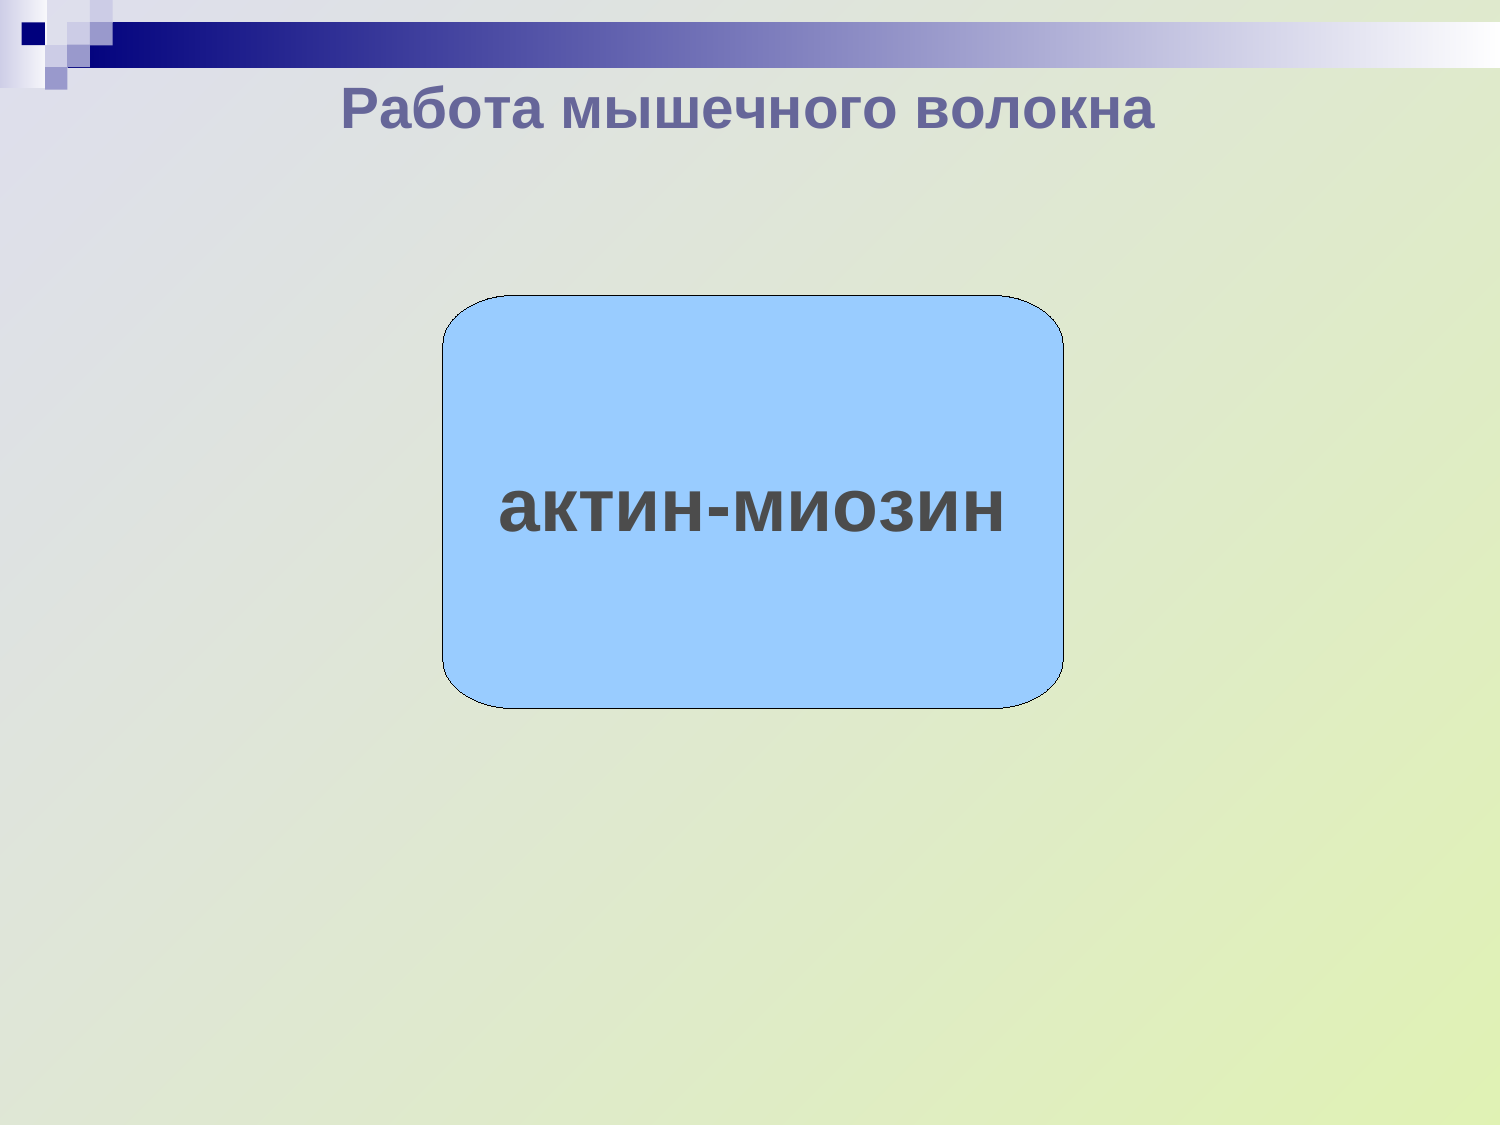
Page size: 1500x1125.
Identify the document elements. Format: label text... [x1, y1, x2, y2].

text_box Работа мышечного волокна [325, 62, 1171, 148]
text_box актин-миозин [442, 295, 1064, 709]
